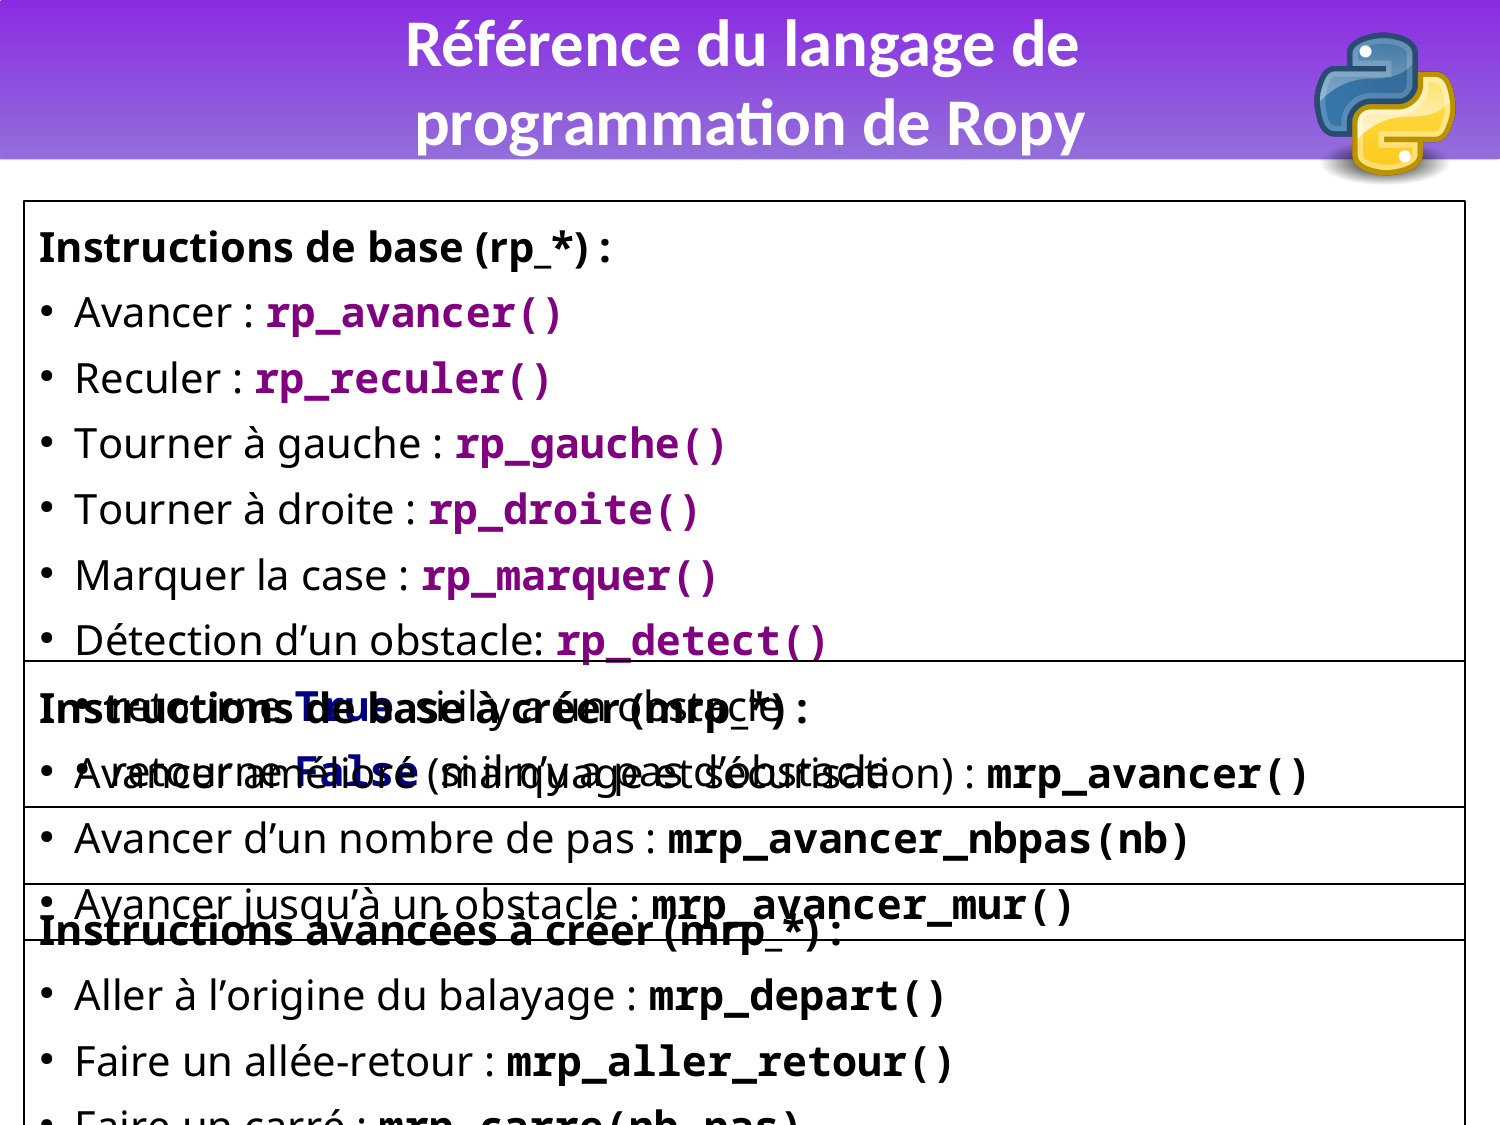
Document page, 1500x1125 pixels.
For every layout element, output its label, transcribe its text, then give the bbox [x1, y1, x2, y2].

text_box Instructions avancées à créer (mrp_*) : Aller à l’origine du balayage : mrp_depart() Faire un allée-retour : mrp_aller_retour() Faire un carré : mrp_carre(nb_pas) [23, 883, 1465, 1093]
text_box Instructions de base (rp_*) : Avancer : rp_avancer() Reculer : rp_reculer() Tourner à gauche : rp_gauche() Tourner à droite : rp_droite() Marquer la case : rp_marquer() Détection d’un obstacle: rp_detect() retourne True si il y a un obstacle retourne False si il n’y a pas d’obstacle [23, 200, 1465, 650]
text_box Instructions de base à créer (mrp_*) : Avancer amélioré (marquage et sécurisation) : mrp_avancer() Avancer d’un nombre de pas : mrp_avancer_nbpas(nb) Avancer jusqu’à un obstacle : mrp_avancer_mur() [23, 661, 1465, 871]
picture [1305, 29, 1465, 189]
text_box Référence du langage de programmation de Ropy [0, 0, 1500, 159]
